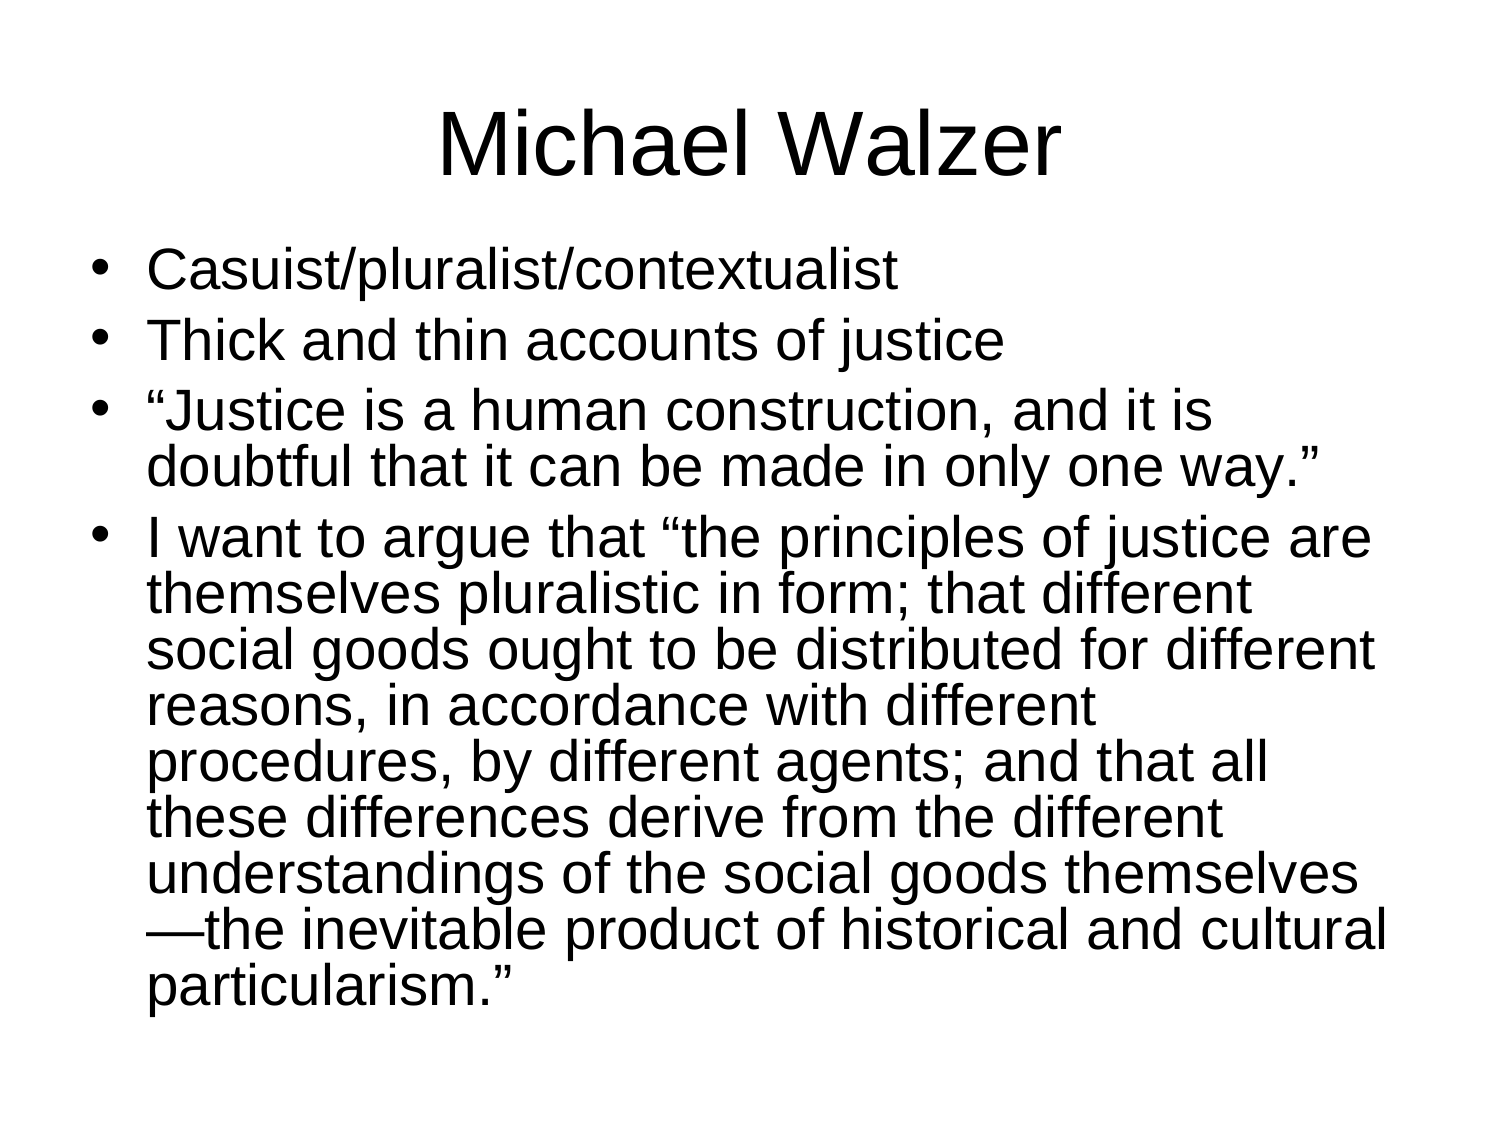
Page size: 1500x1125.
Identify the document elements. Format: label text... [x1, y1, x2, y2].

title Michael Walzer [75, 45, 1426, 233]
list Casuist/pluralist/contextualist Thick and thin accounts of justice “Justice is a human construction, and it is doubtful that it can be made in only one way.” I want to argue that “the principles of justice are themselves pluralistic in form; that different social goods ought to be distributed for different reasons, in accordance with different procedures, by different agents; and that all these differences derive from the different understandings of the social goods themselves—the inevitable product of historical and cultural particularism.” [75, 237, 1426, 1075]
